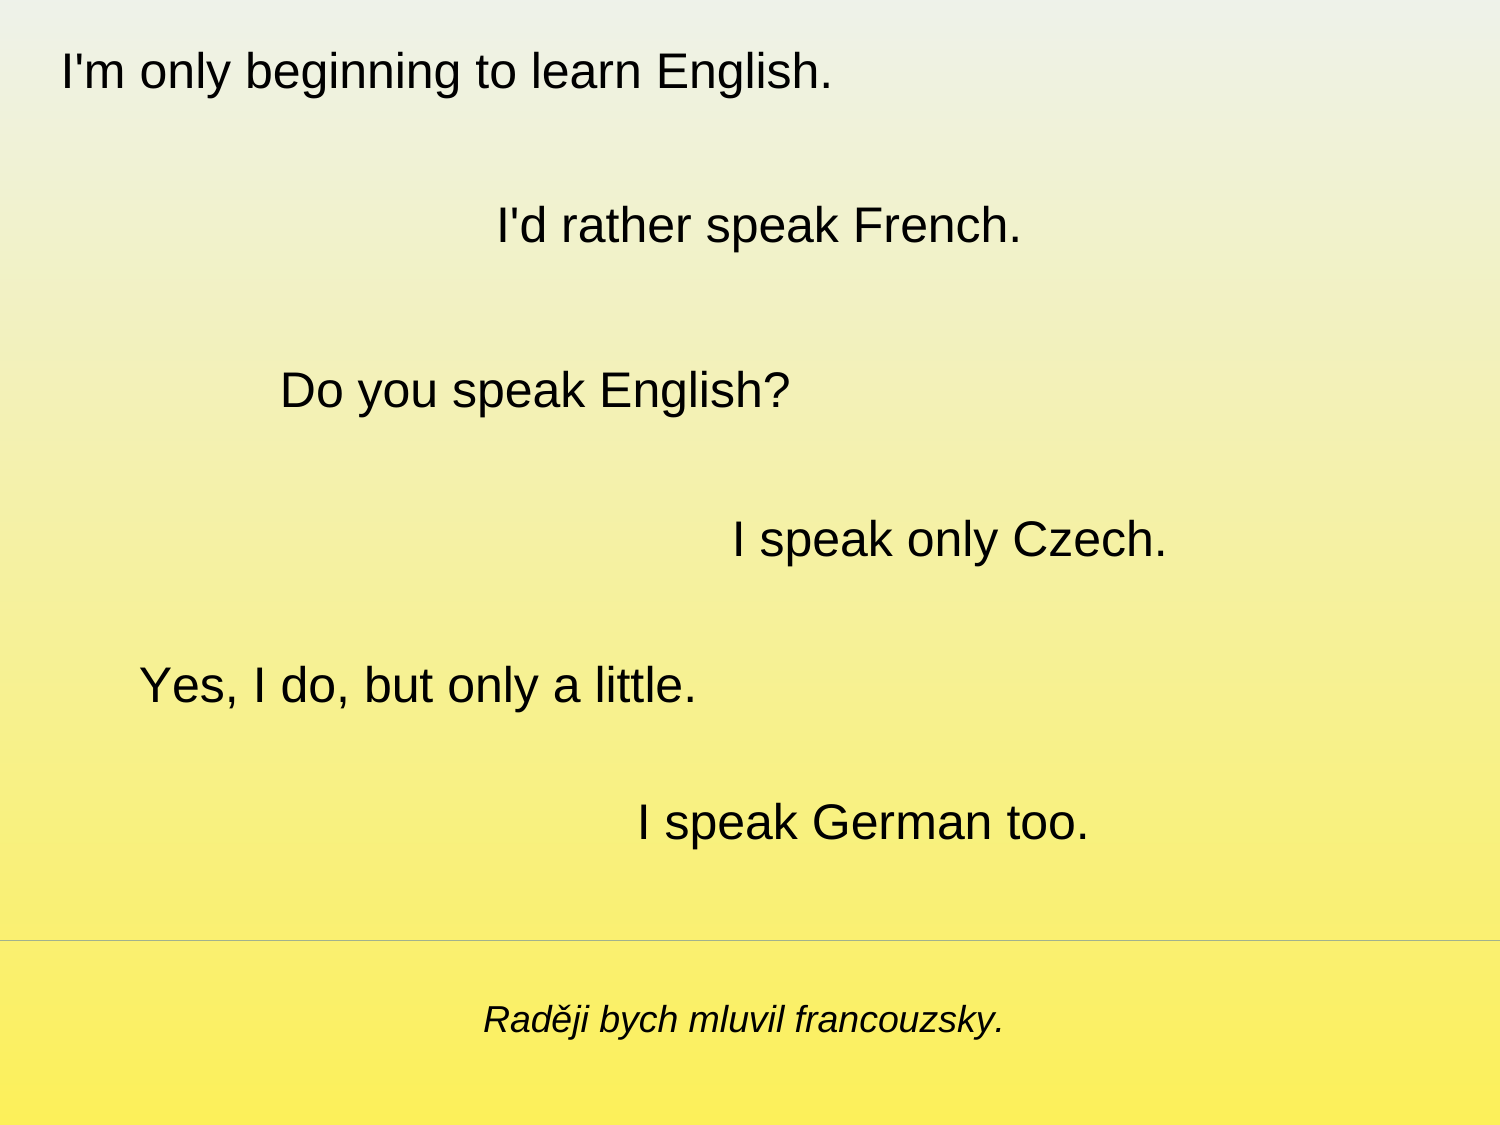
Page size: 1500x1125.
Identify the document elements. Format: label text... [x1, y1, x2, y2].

text_box Raději bych mluvil francouzsky. [468, 987, 1021, 1049]
text_box Yes, I do, but only a little. [124, 645, 713, 721]
text_box I speak only Czech. [717, 498, 1184, 575]
text_box I speak German too. [622, 781, 1106, 858]
text_box I'd rather speak French. [481, 184, 1038, 261]
text_box I'm only beginning to learn English. [45, 30, 849, 107]
text_box Do you speak English? [265, 349, 806, 426]
